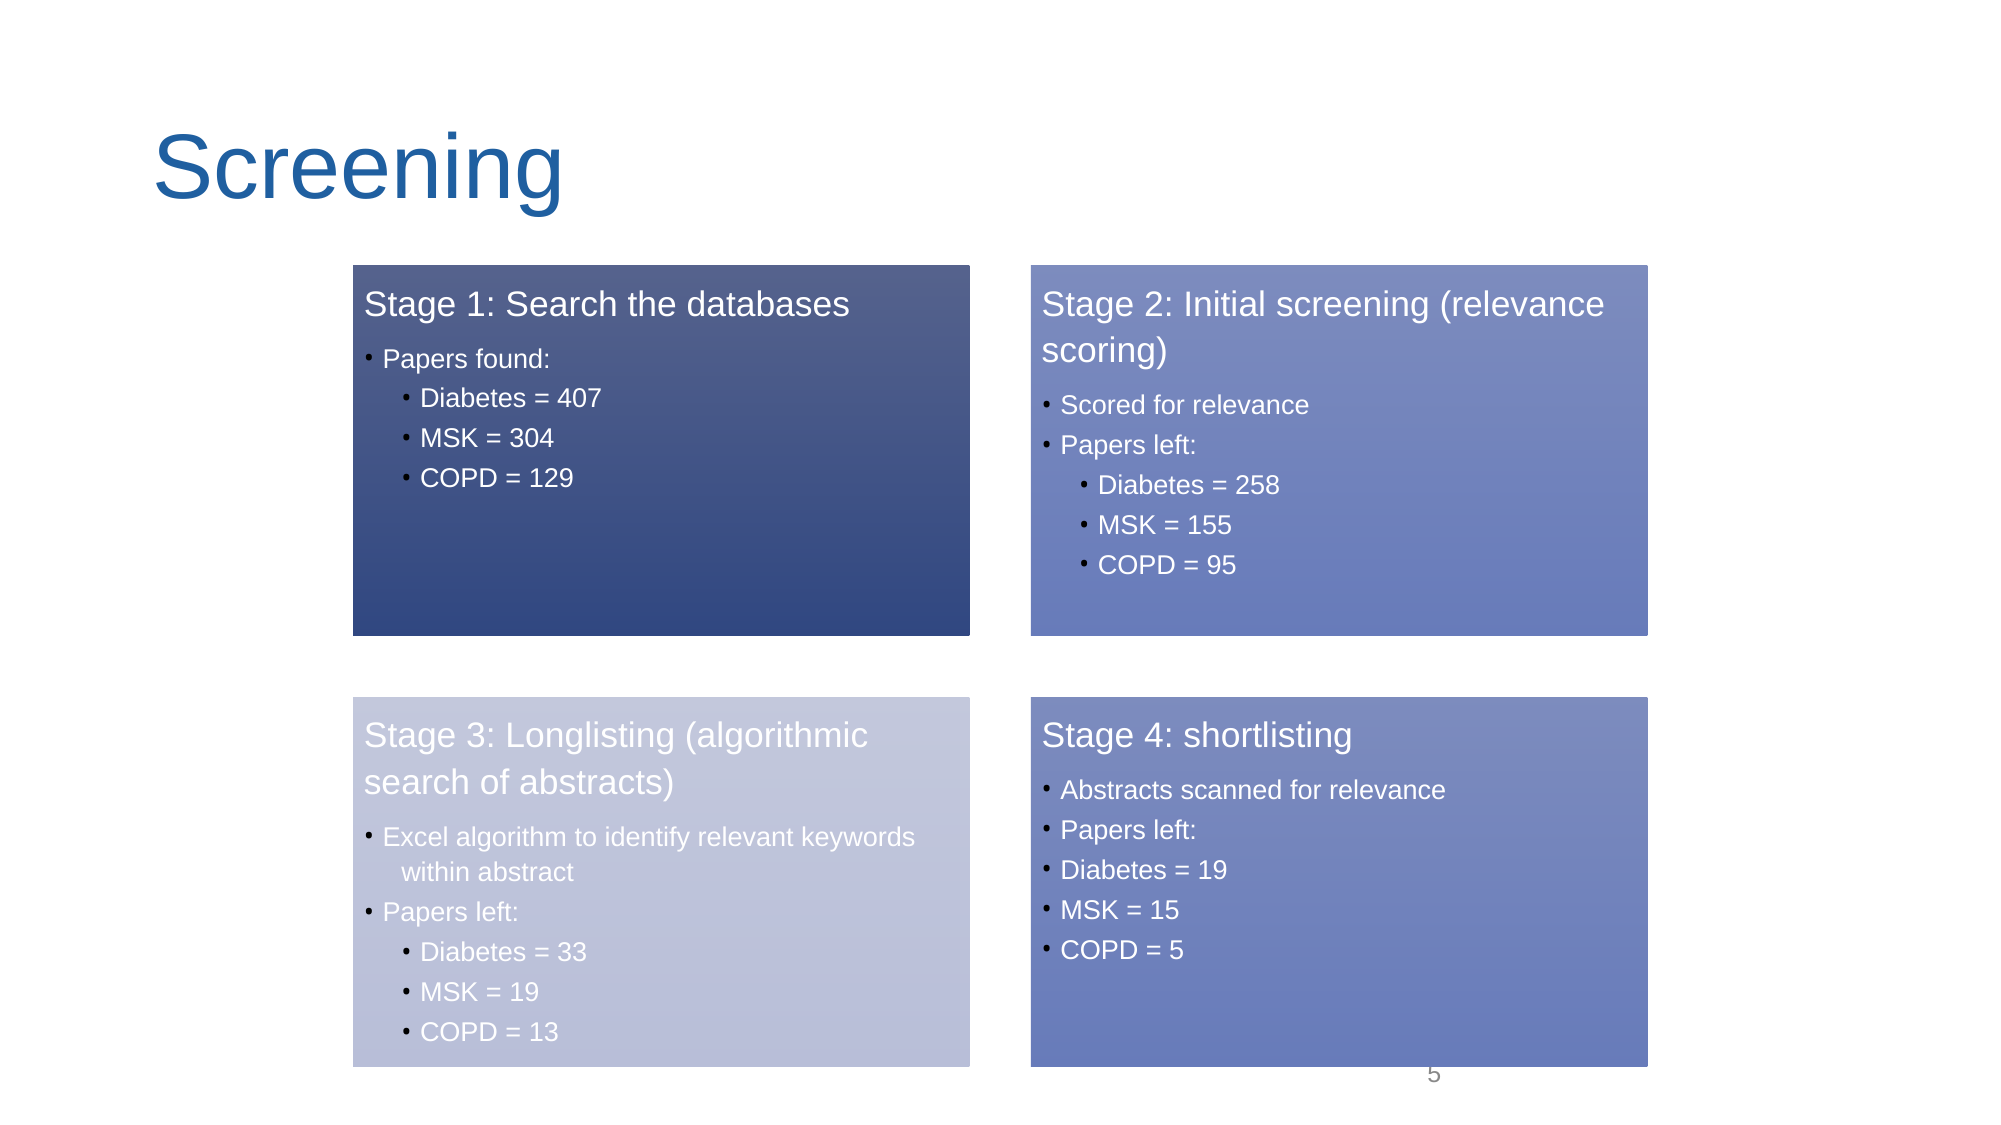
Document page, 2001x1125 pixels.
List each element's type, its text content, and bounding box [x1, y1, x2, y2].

text_box Stage 4: shortlisting Abstracts scanned for relevance Papers left: Diabetes = 19 MSK = 15 COPD = 5 [1030, 697, 1648, 1067]
text_box Stage 2: Initial screening (relevance scoring) Scored for relevance Papers left: Diabetes = 258 MSK = 155 COPD = 95 [1030, 265, 1648, 636]
title Screening [137, 59, 1863, 278]
text_box Stage 1: Search the databases Papers found: Diabetes = 407 MSK = 304 COPD = 129 [353, 265, 970, 636]
text_box 5 [1412, 1042, 1863, 1103]
text_box Stage 3: Longlisting (algorithmic search of abstracts) Excel algorithm to identify relevant keywords within abstract Papers left: Diabetes = 33 MSK = 19 COPD = 13 [353, 697, 970, 1067]
